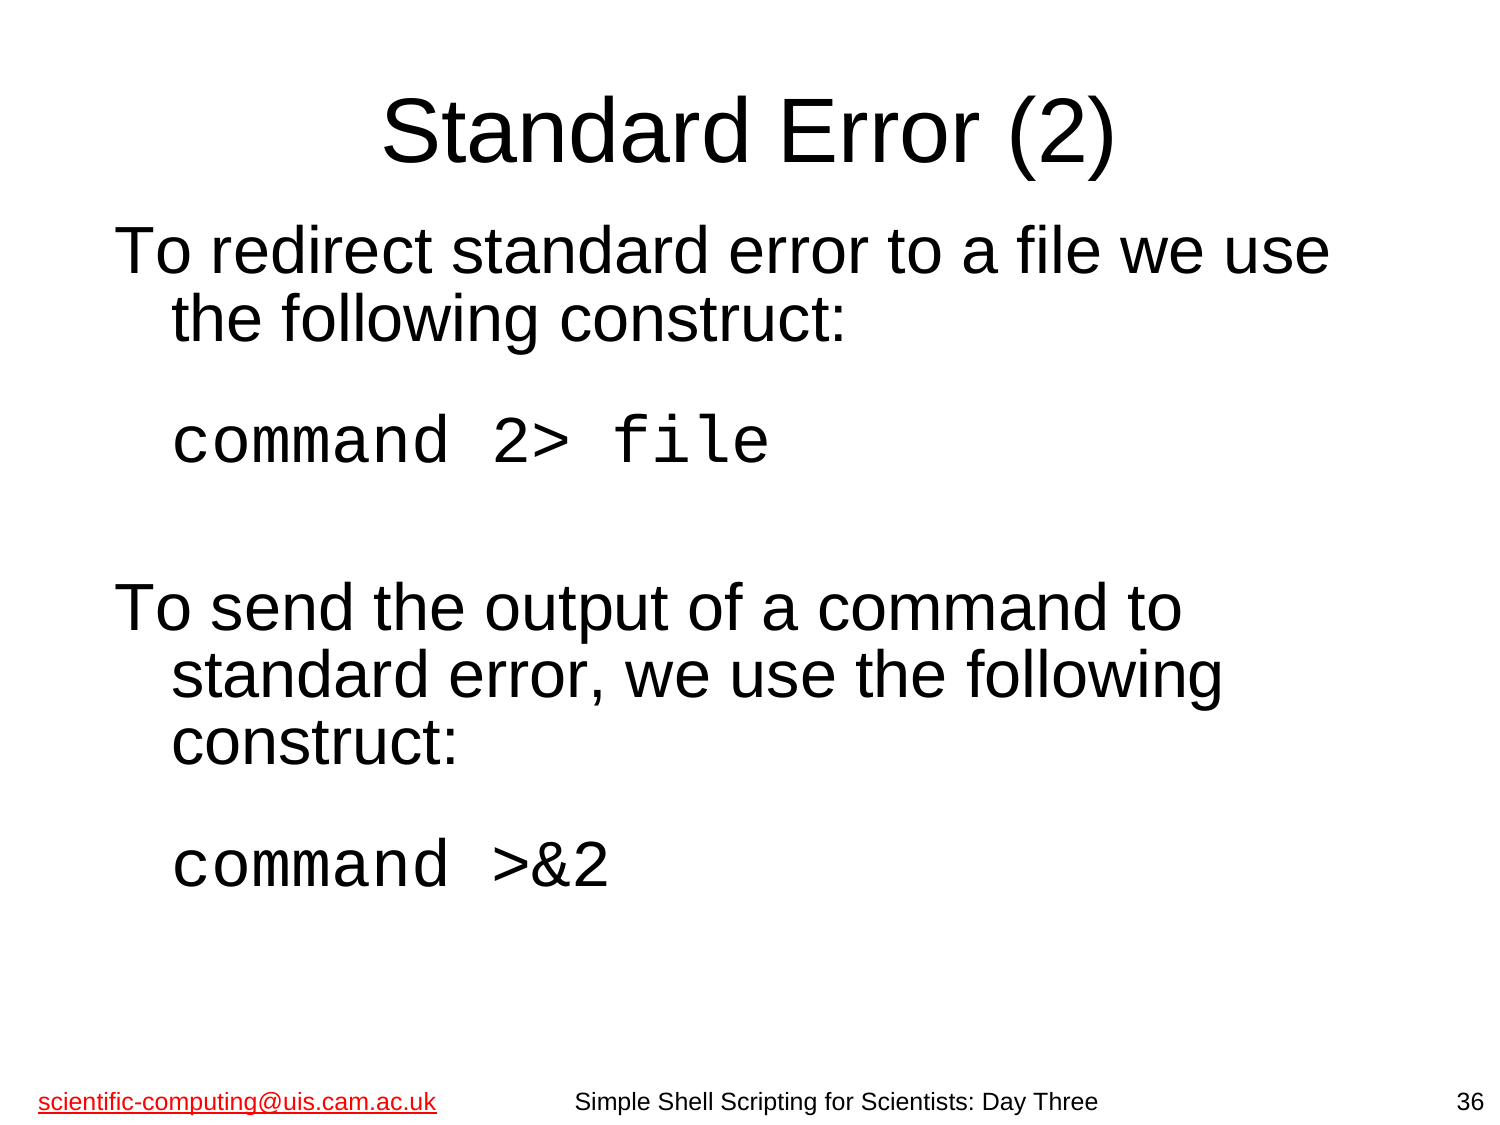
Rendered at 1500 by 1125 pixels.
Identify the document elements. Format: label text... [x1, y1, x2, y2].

list To redirect standard error to a file we use the following construct: command 2> file To send the output of a command to standard error, we use the following construct: command >&2 [99, 212, 1401, 1000]
title Standard Error (2) [112, 72, 1388, 191]
